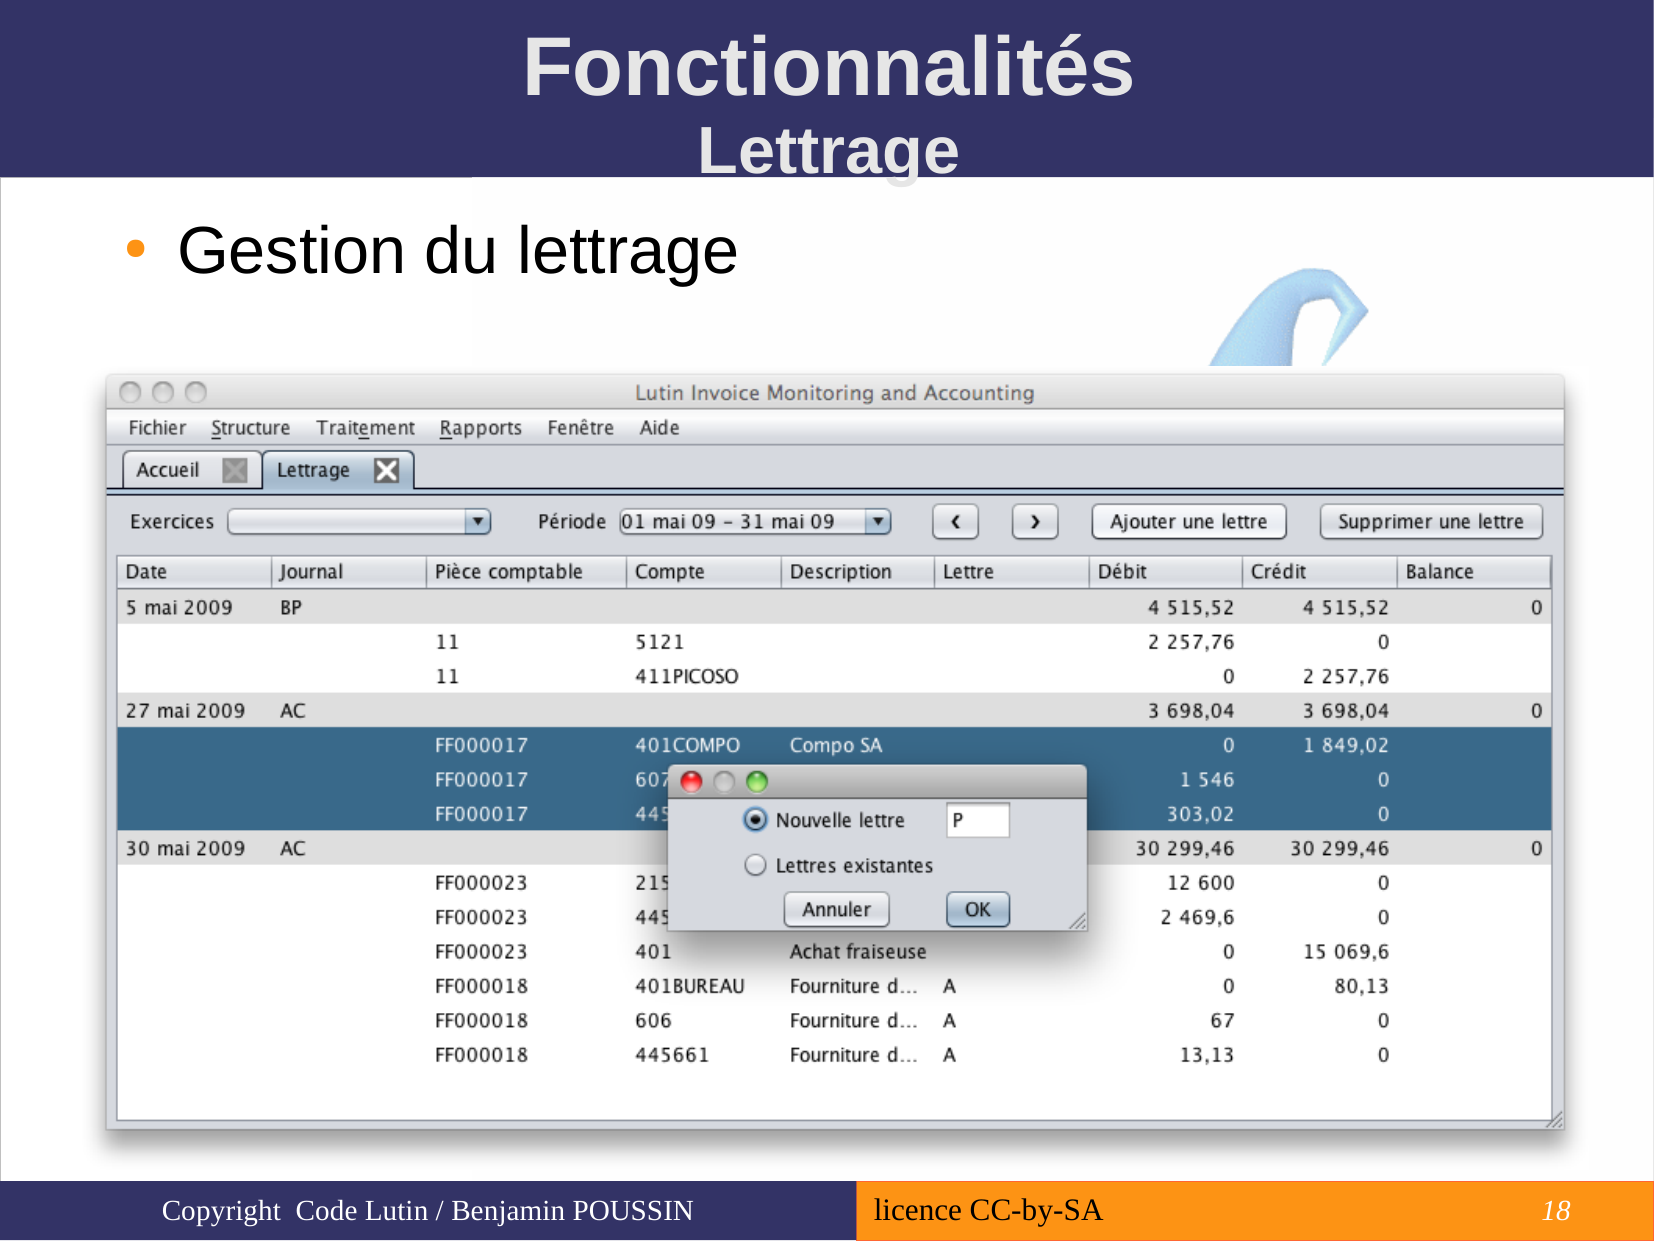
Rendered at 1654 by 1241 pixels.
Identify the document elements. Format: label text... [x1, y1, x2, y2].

title Fonctionnalités Lettrage [123, 0, 1536, 208]
picture [82, 178, 1654, 1181]
list Gestion du lettrage [88, 212, 1595, 367]
